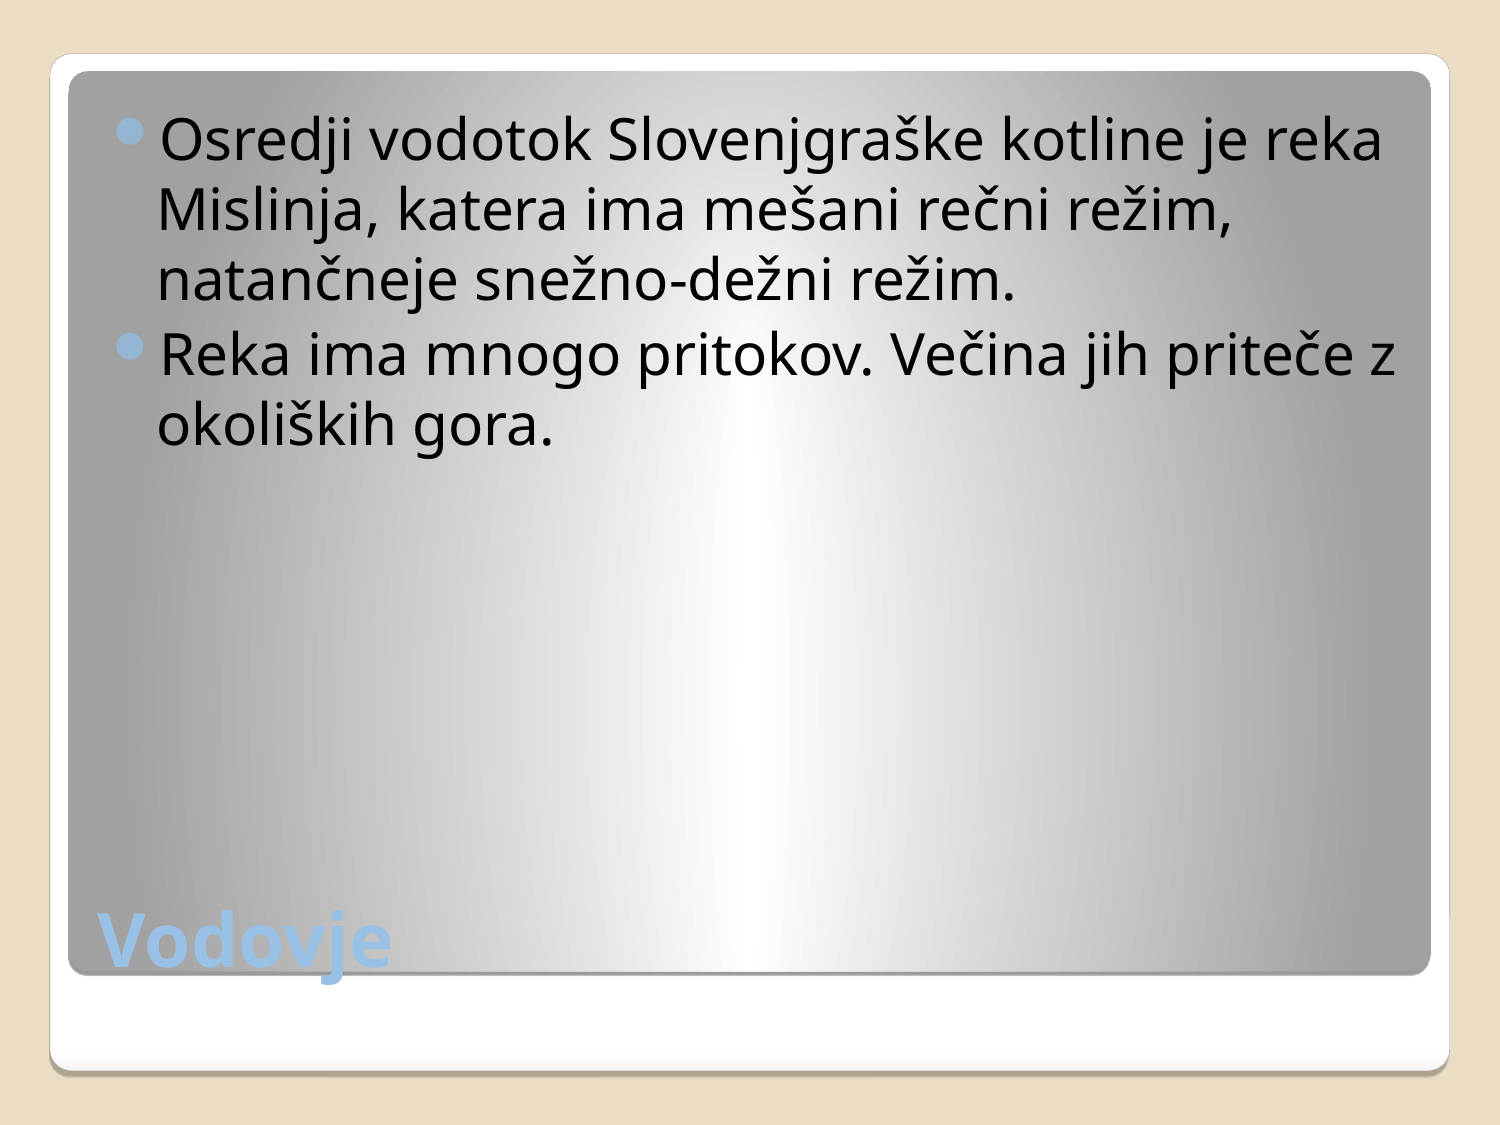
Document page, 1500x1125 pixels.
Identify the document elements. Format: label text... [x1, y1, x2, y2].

title Vodovje [82, 817, 1425, 991]
list Osredji vodotok Slovenjgraške kotline je reka Mislinja, katera ima mešani rečni režim, natančneje snežno-dežni režim. Reka ima mnogo pritokov. Večina jih priteče z okoliških gora. [82, 86, 1425, 774]
